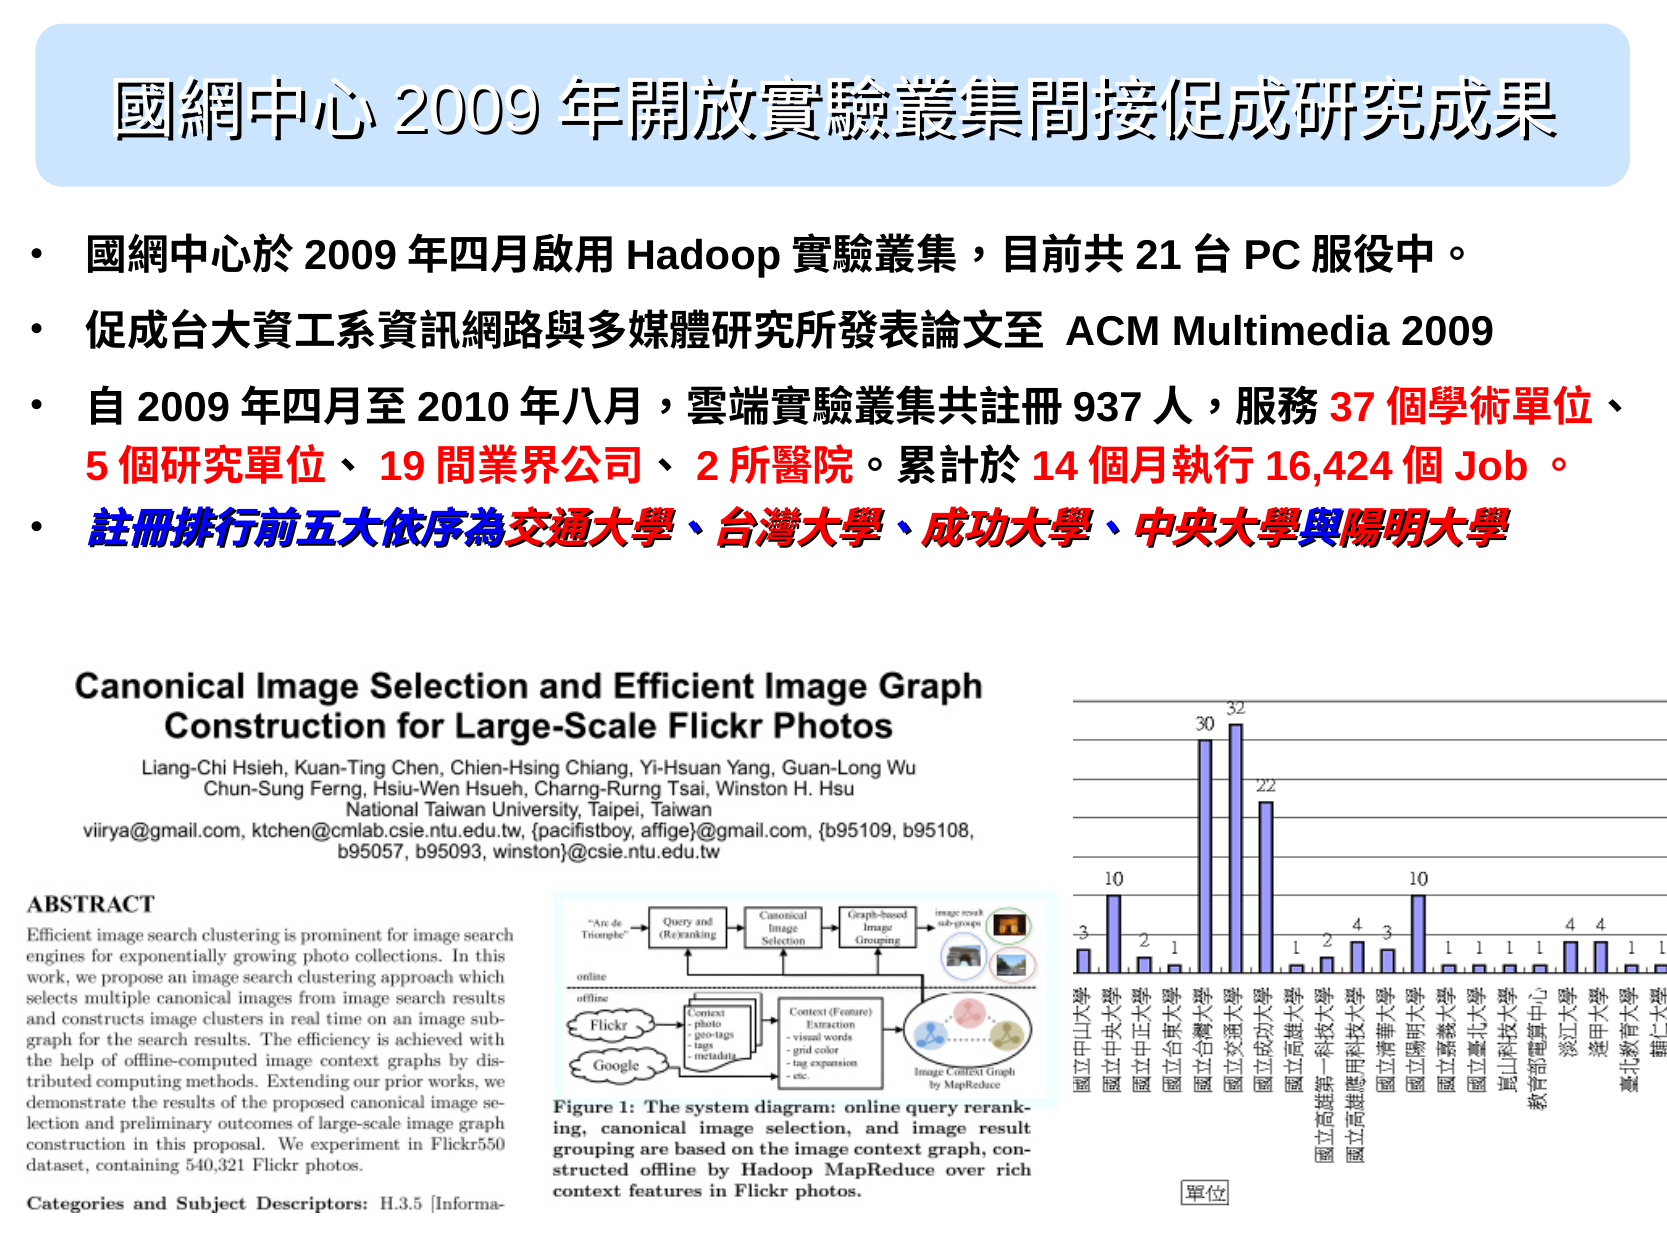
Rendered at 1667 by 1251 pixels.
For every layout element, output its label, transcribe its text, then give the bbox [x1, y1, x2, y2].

text_box 國網中心於2009年四月啟用Hadoop實驗叢集，目前共21台PC服役中。 促成台大資工系資訊網路與多媒體研究所發表論文至 ACM Multimedia 2009 自2009年四月至2010年八月，雲端實驗叢集共註冊937人，服務37個學術單位、5個研究單位、19間業界公司、2所醫院。累計於14個月執行16,424個Job。 註冊排行前五大依序為交通大學、台灣大學、成功大學、中央大學與陽明大學 [29, 219, 1625, 644]
text_box 國網中心2009年開放實驗叢集間接促成研究成果 [35, 23, 1630, 187]
picture [3, 649, 1667, 1213]
